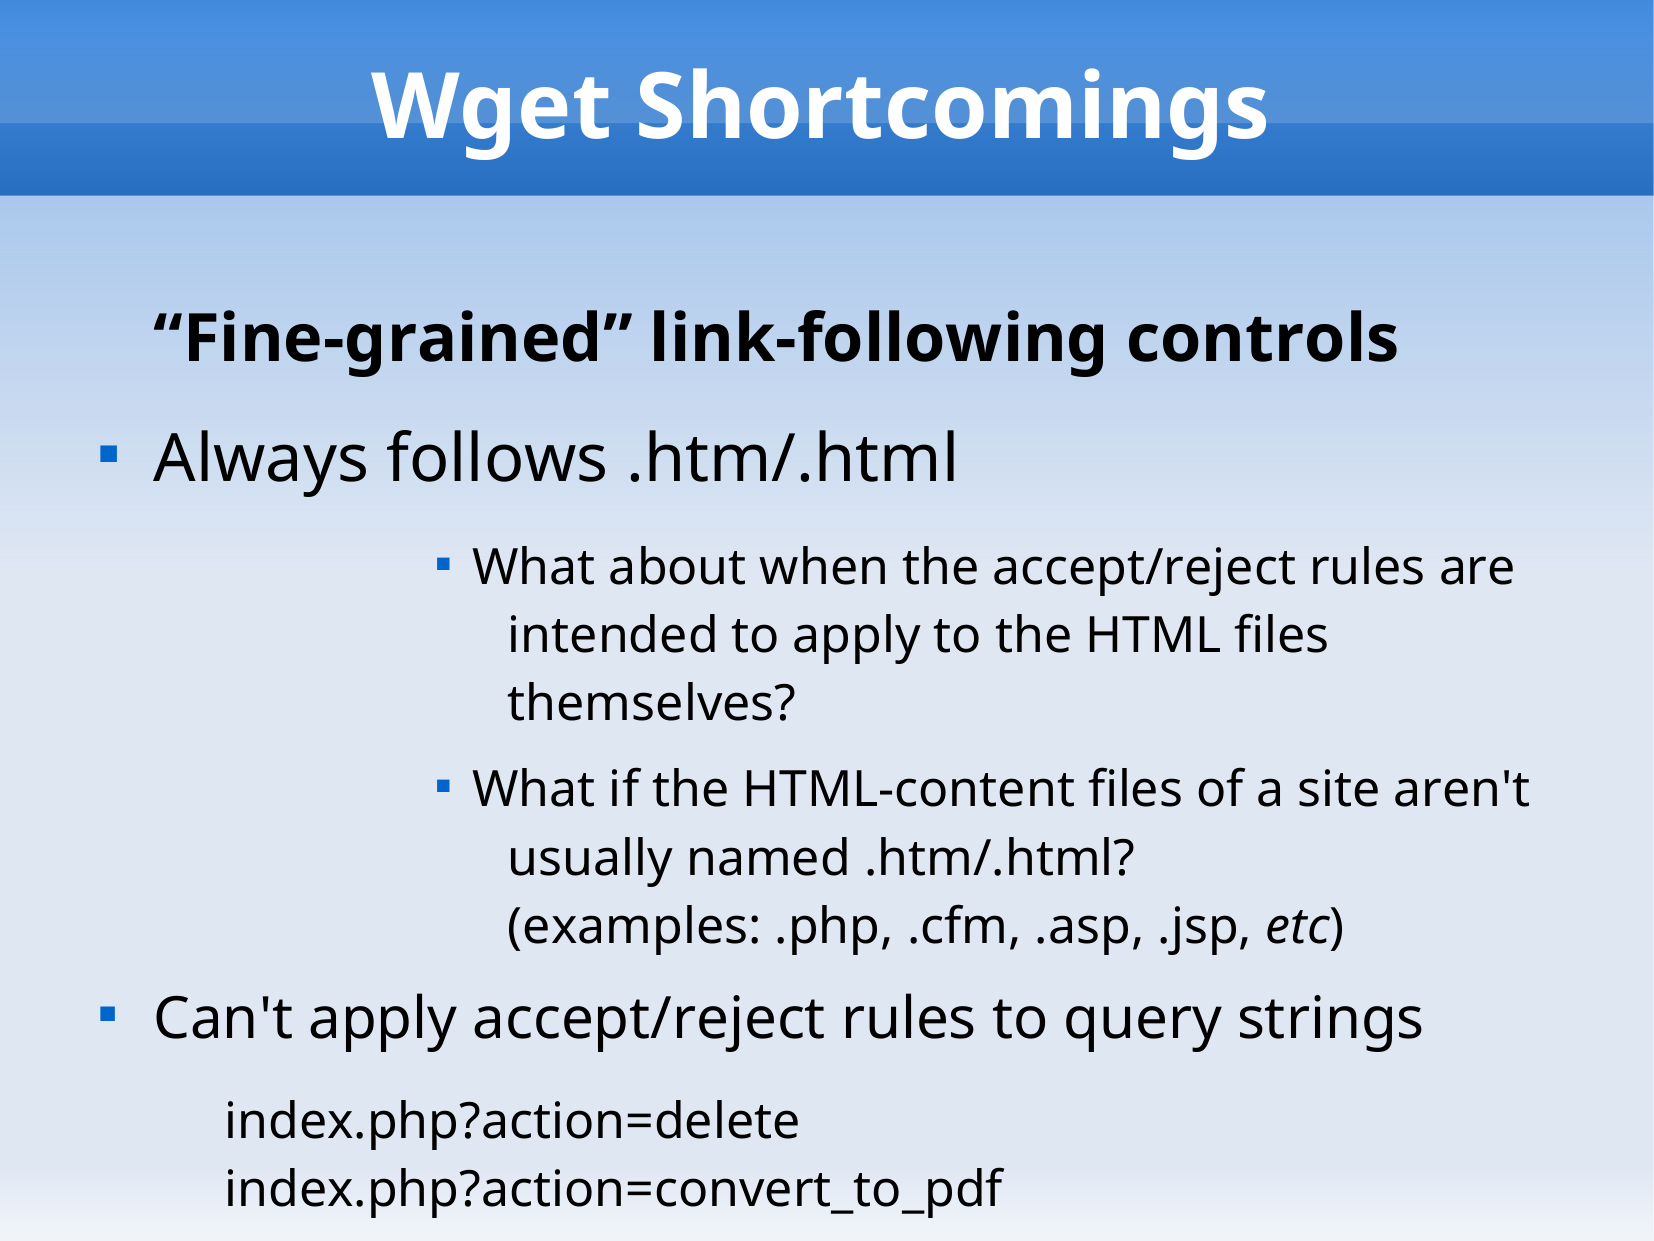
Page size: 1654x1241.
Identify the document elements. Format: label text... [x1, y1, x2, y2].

picture [0, 0, 1654, 1241]
title Wget Shortcomings [76, 7, 1565, 200]
list “Fine-grained” link-following controls Always follows .htm/.html What about when the accept/reject rules are intended to apply to the HTML ﬁles themselves? What if the HTML-content ﬁles of a site aren't usually named .htm/.html? (examples: .php, .cfm, .asp, .jsp, etc) Can't apply accept/reject rules to query strings index.php?action=delete index.php?action=convert_to_pdf Many wikis, etc, protect these links with ”nofollow”, but they shouldn't have to, and what about when we're not obeying robot exclusions? [82, 290, 1571, 1221]
